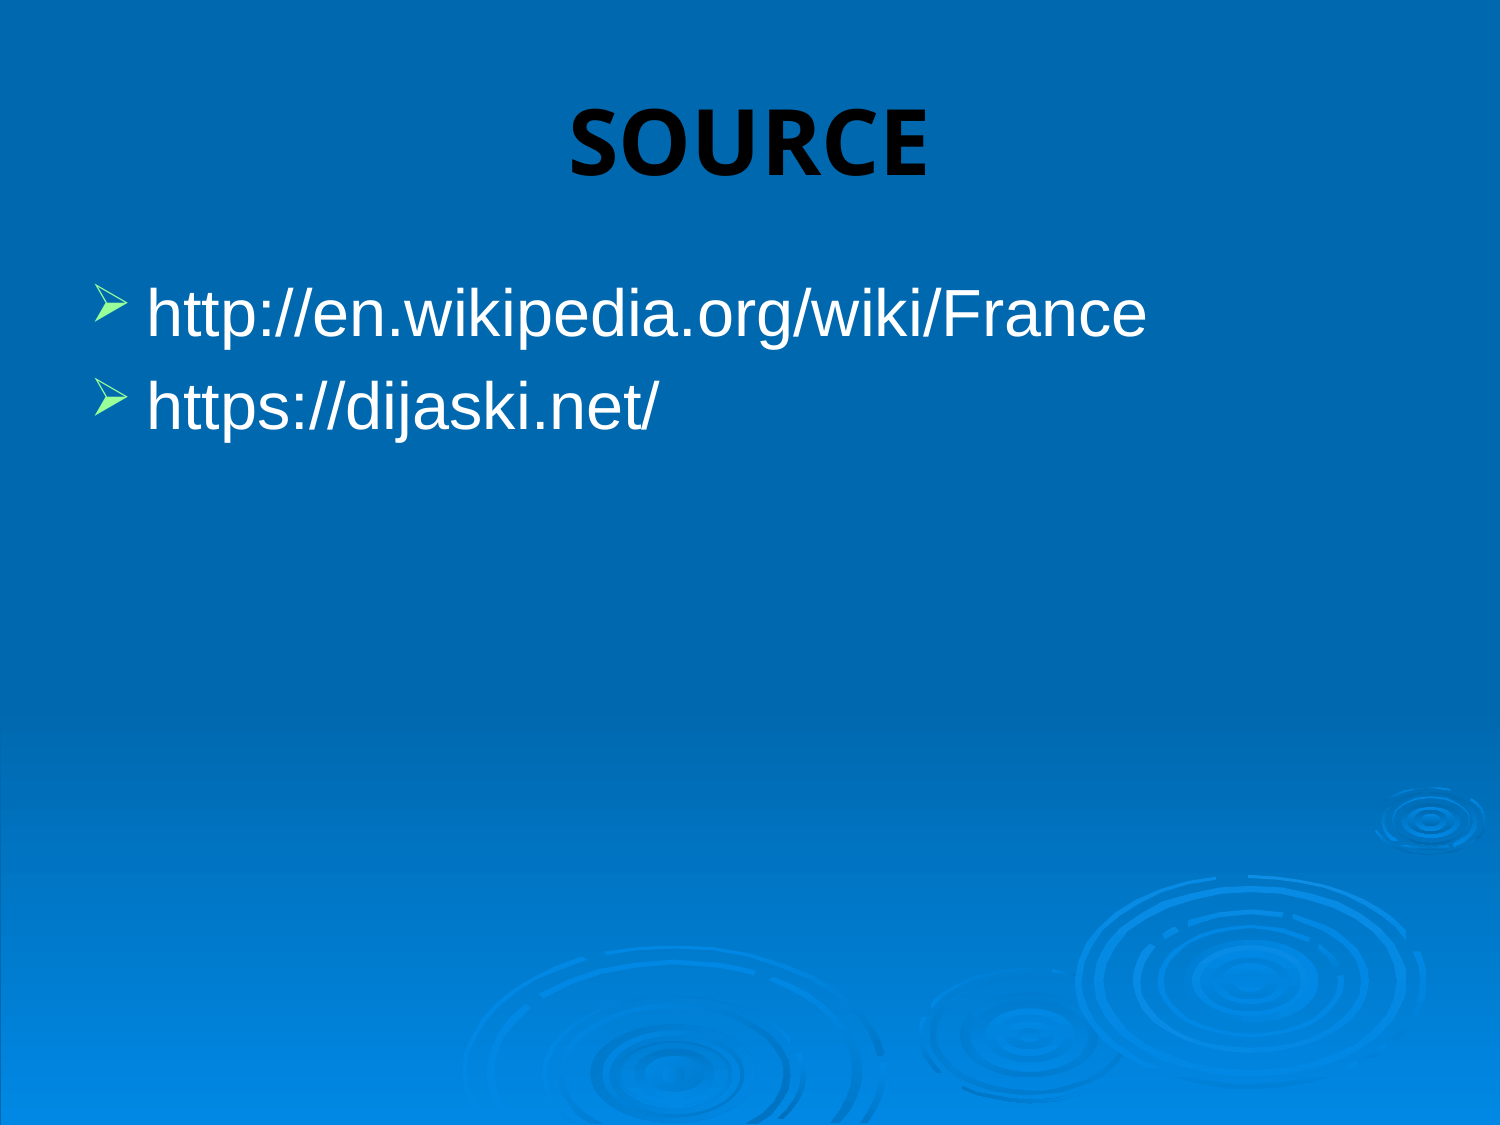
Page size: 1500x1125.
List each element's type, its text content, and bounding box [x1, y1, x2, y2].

title SOURCE [75, 45, 1425, 233]
list http://en.wikipedia.org/wiki/France https://dijaski.net/ [75, 262, 1425, 1005]
